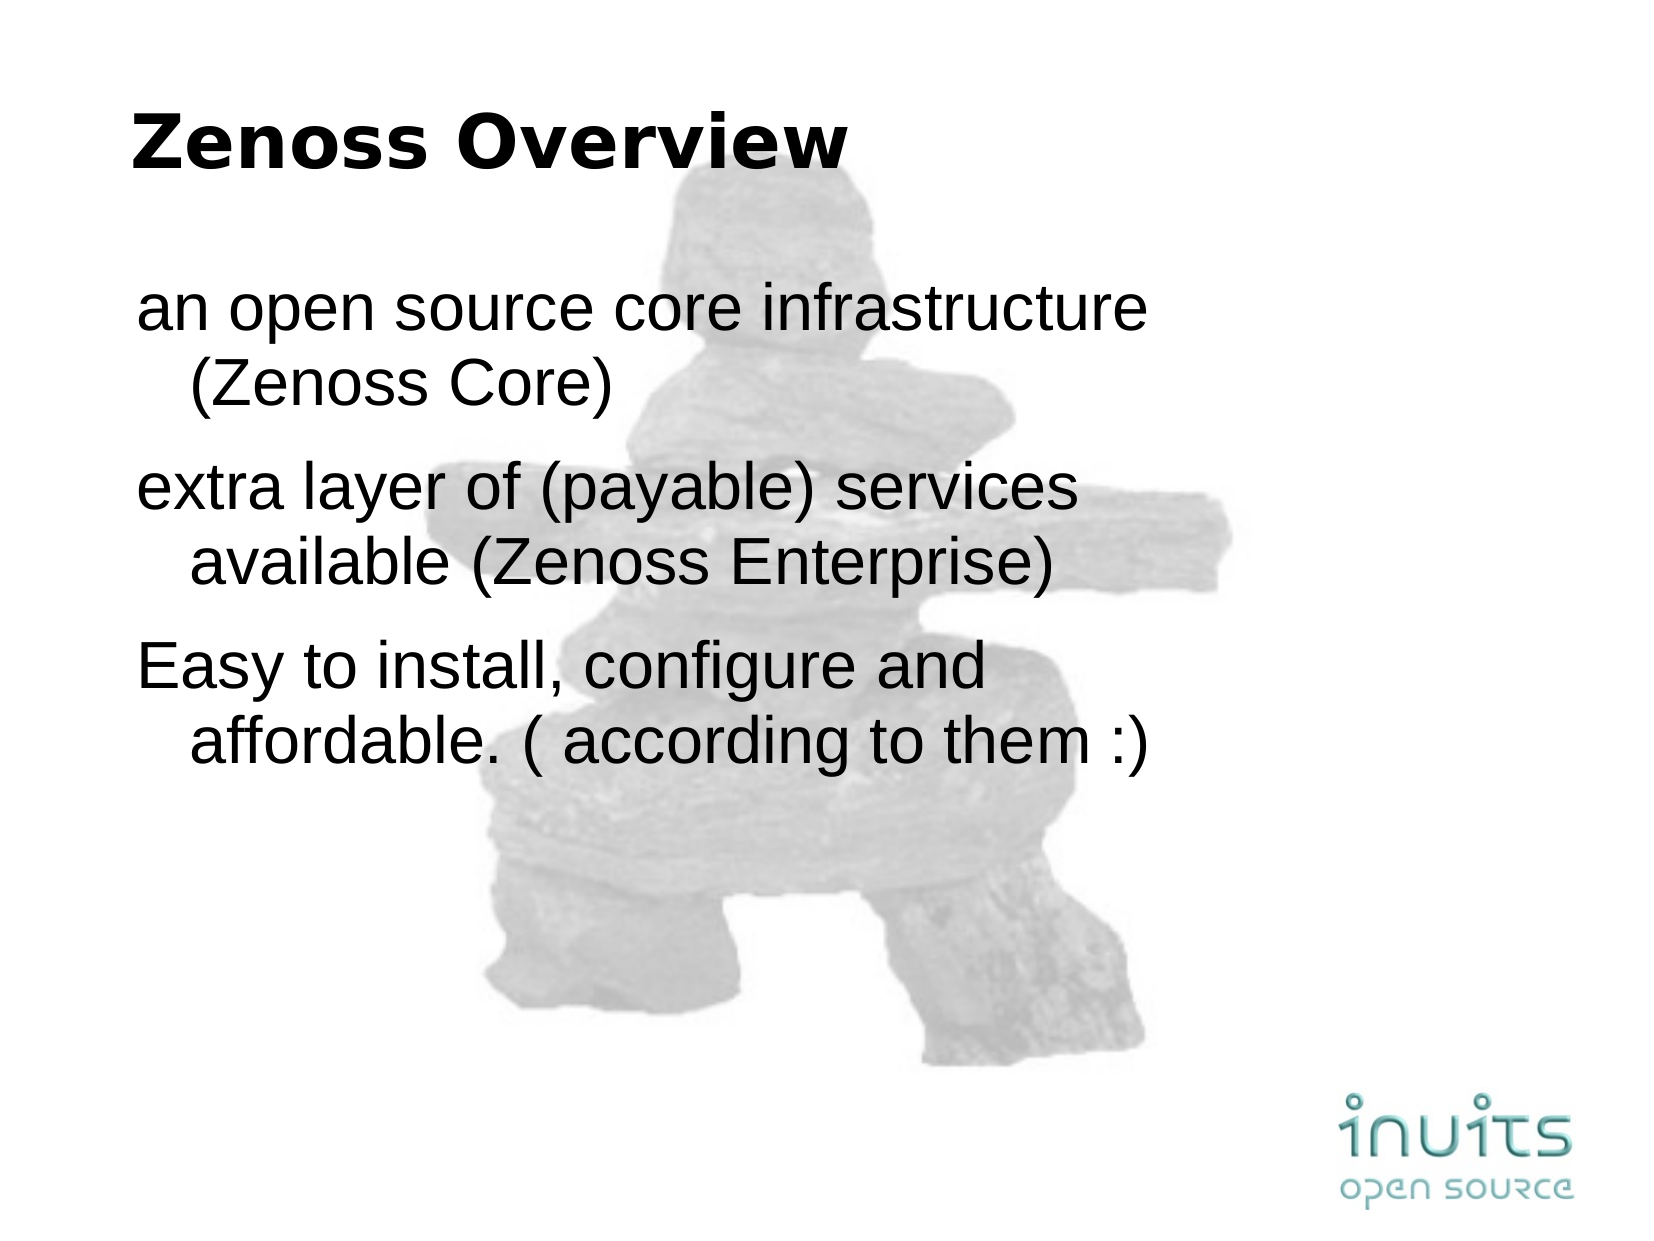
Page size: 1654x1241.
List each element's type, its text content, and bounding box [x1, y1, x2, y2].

picture [1337, 1087, 1576, 1210]
picture [337, 112, 1298, 1120]
list an open source core infrastructure (Zenoss Core) extra layer of (payable) services available (Zenoss Enterprise) Easy to install, configure and affordable. ( according to them :) [103, 262, 1276, 1163]
title Zenoss Overview [115, 90, 1296, 223]
